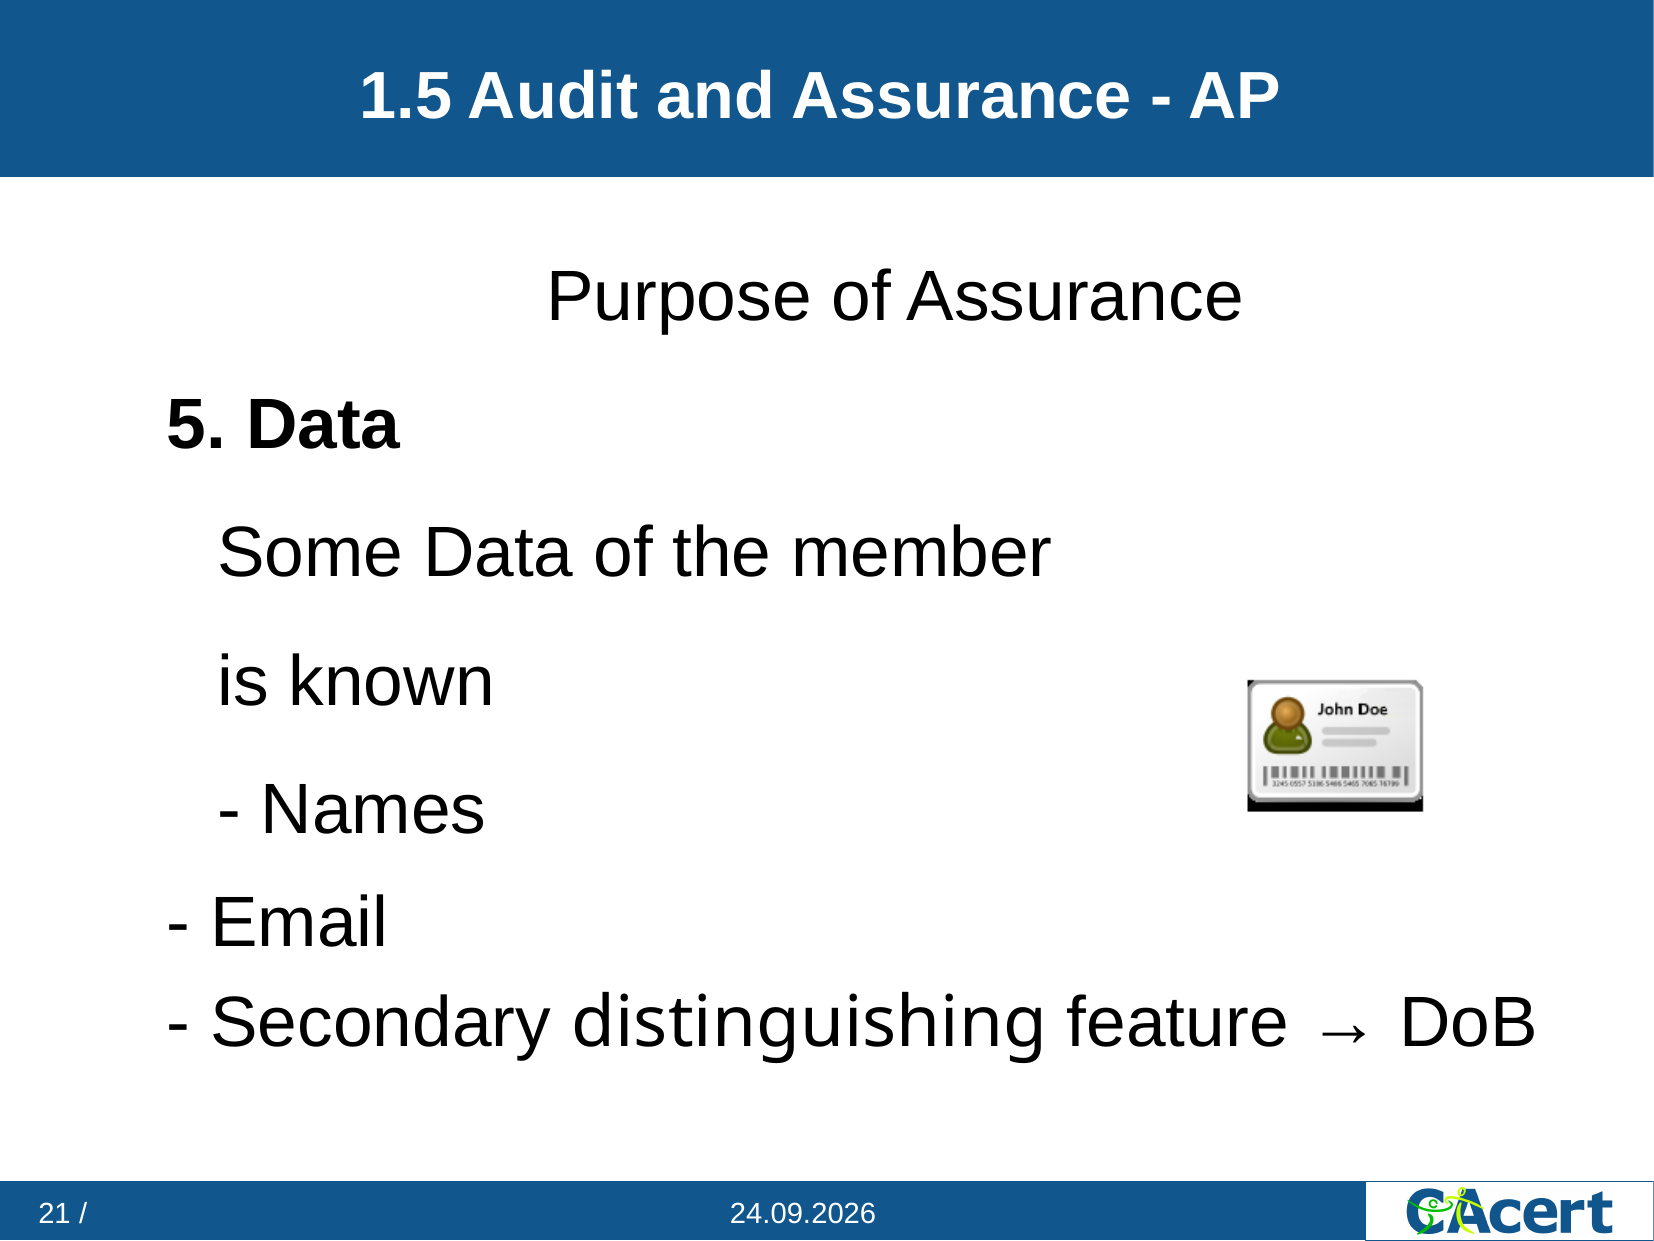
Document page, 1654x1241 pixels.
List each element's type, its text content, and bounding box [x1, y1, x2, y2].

list Purpose of Assurance 5. Data Some Data of the member is known - Names - Email - Secondary distinguishing feature → DoB [82, 206, 1625, 1065]
picture [1240, 649, 1428, 838]
title 1.5 Audit and Assurance - AP [76, 17, 1565, 166]
